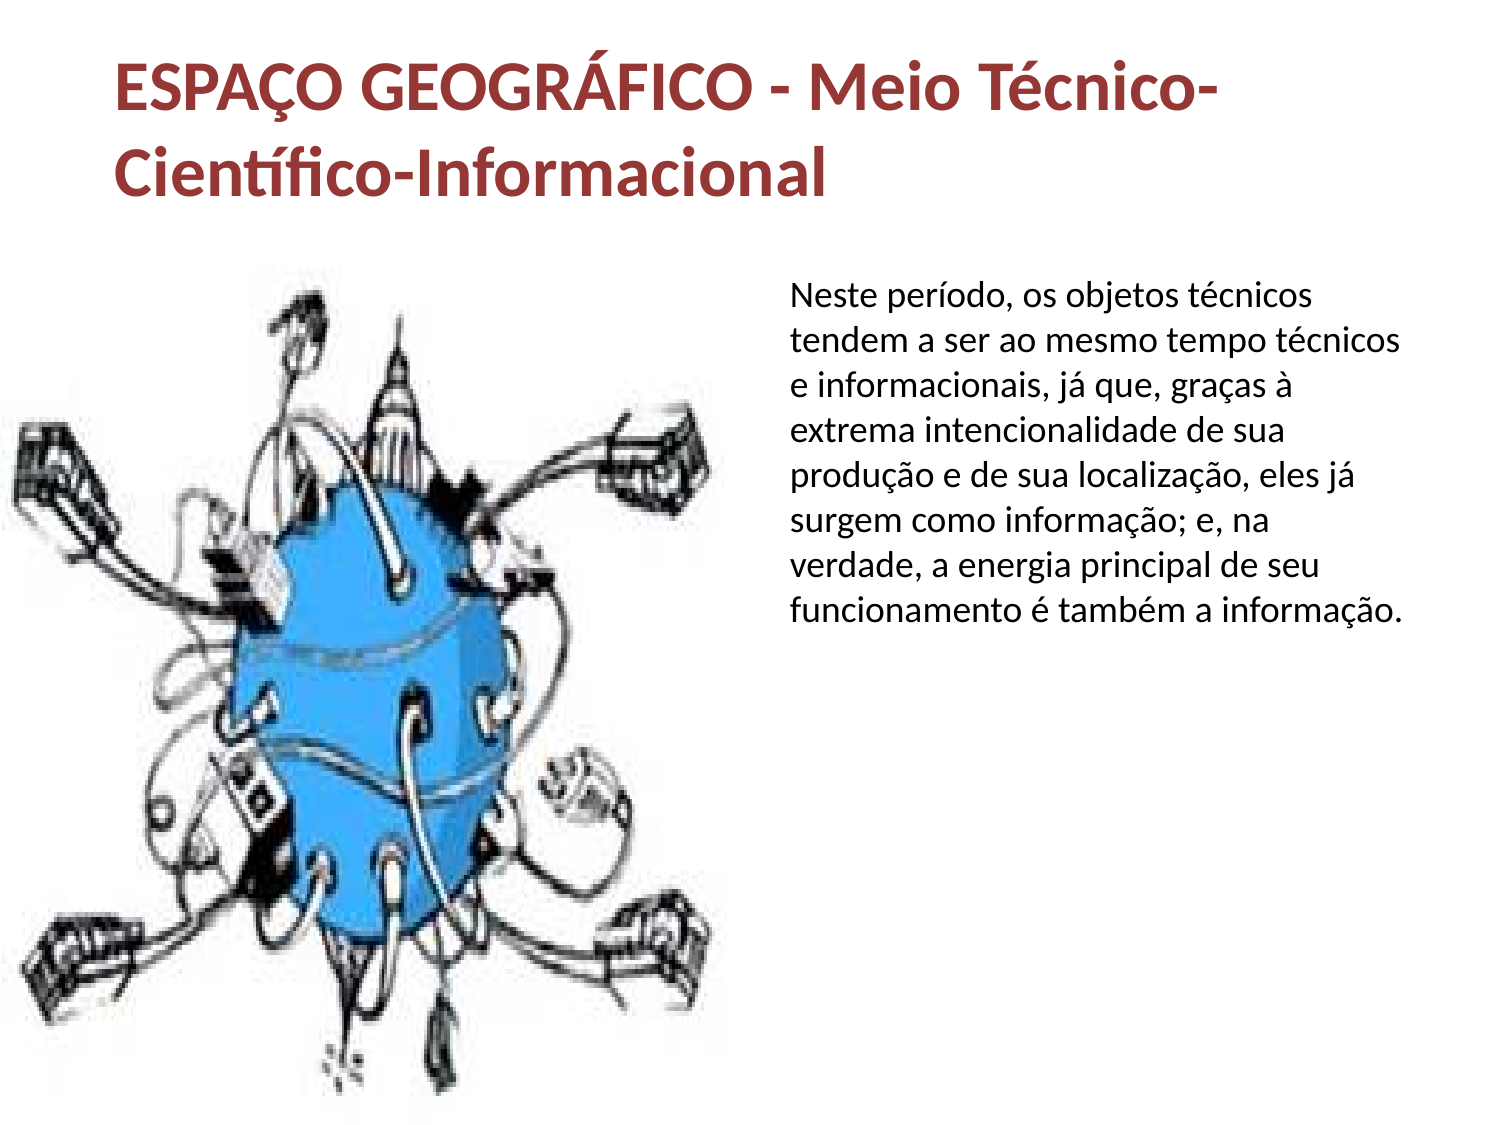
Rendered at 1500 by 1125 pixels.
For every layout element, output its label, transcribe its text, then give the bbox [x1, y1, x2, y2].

text_box ESPAÇO GEOGRÁFICO - Meio Técnico- Científico-Informacional [99, 30, 1450, 219]
picture [0, 267, 727, 1125]
list Neste período, os objetos técnicos tendem a ser ao mesmo tempo técnicos e informacionais, já que, graças à extrema intencionalidade de sua produção e de sua localização, eles já surgem como informação; e, na verdade, a energia principal de seu funcionamento é também a informação. [774, 262, 1425, 1125]
